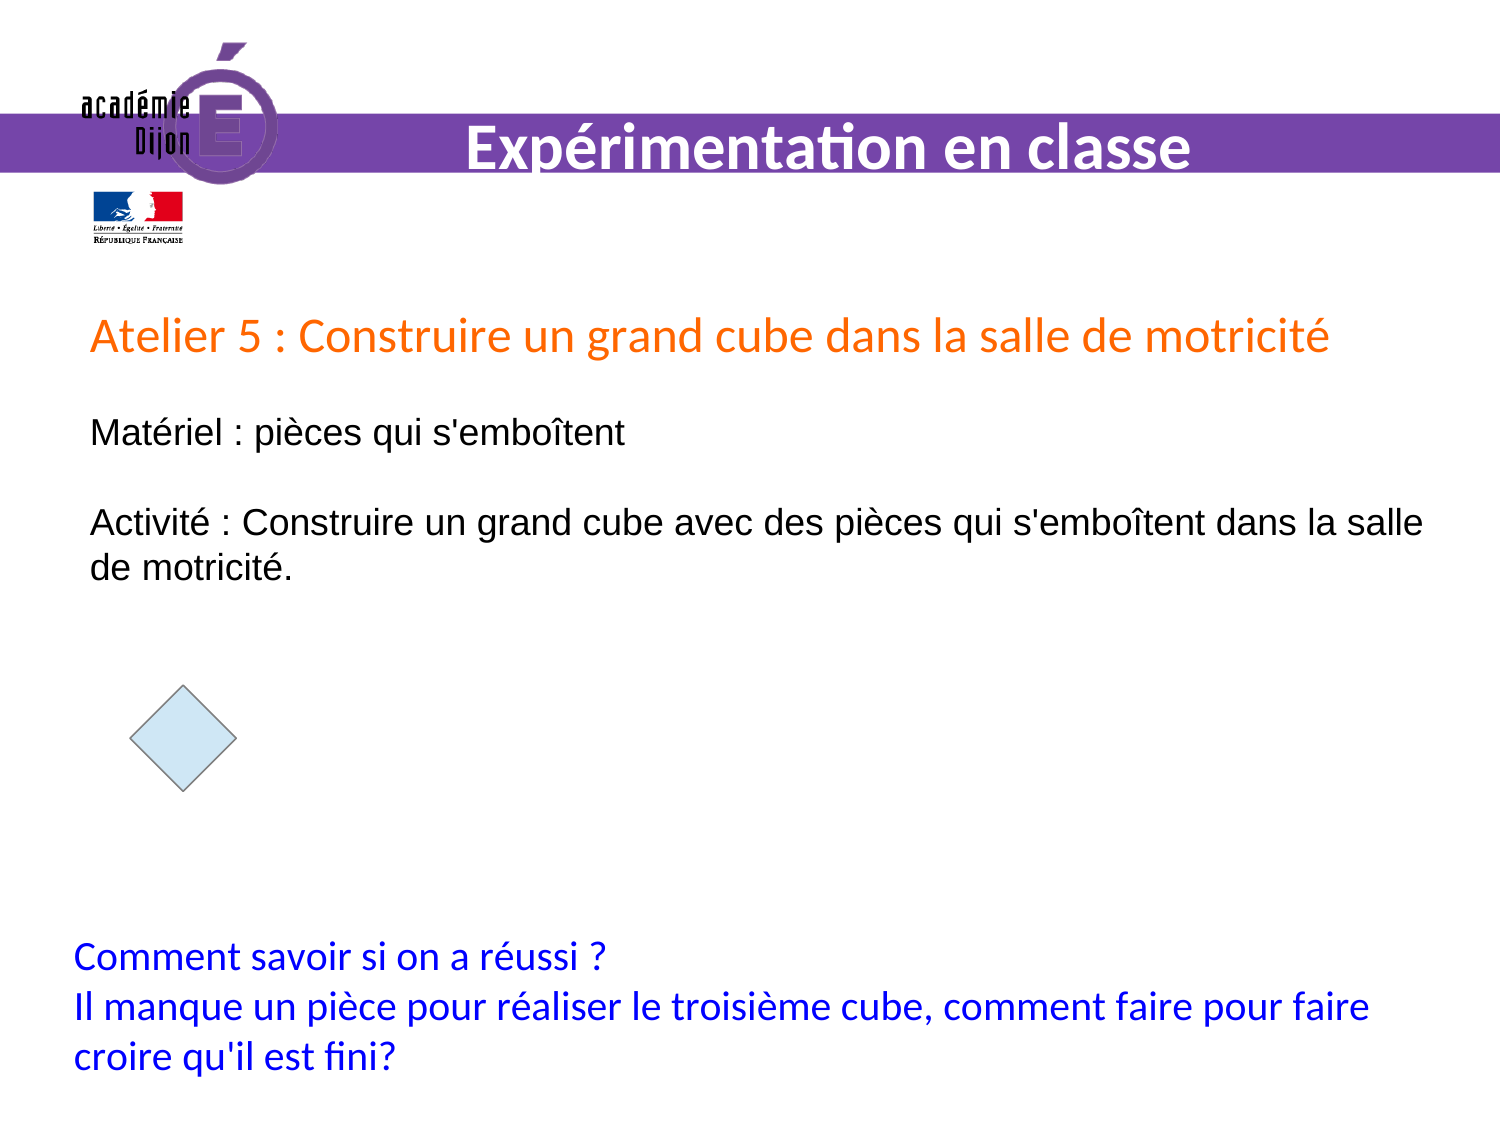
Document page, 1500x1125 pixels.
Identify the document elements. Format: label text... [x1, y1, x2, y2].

text_box Expérimentation en classe [188, 41, 1223, 245]
picture [82, 42, 188, 244]
text_box Comment savoir si on a réussi ? Il manque un pièce pour réaliser le troisième cube, comment faire pour faire croire qu'il est fini? [59, 921, 1441, 986]
text_box Atelier 5 : Construire un grand cube dans la salle de motricité Matériel : pièces qui s'emboîtent Activité : Construire un grand cube avec des pièces qui s'emboîtent dans la salle de motricité. [74, 295, 1441, 686]
text_box [129, 685, 237, 792]
